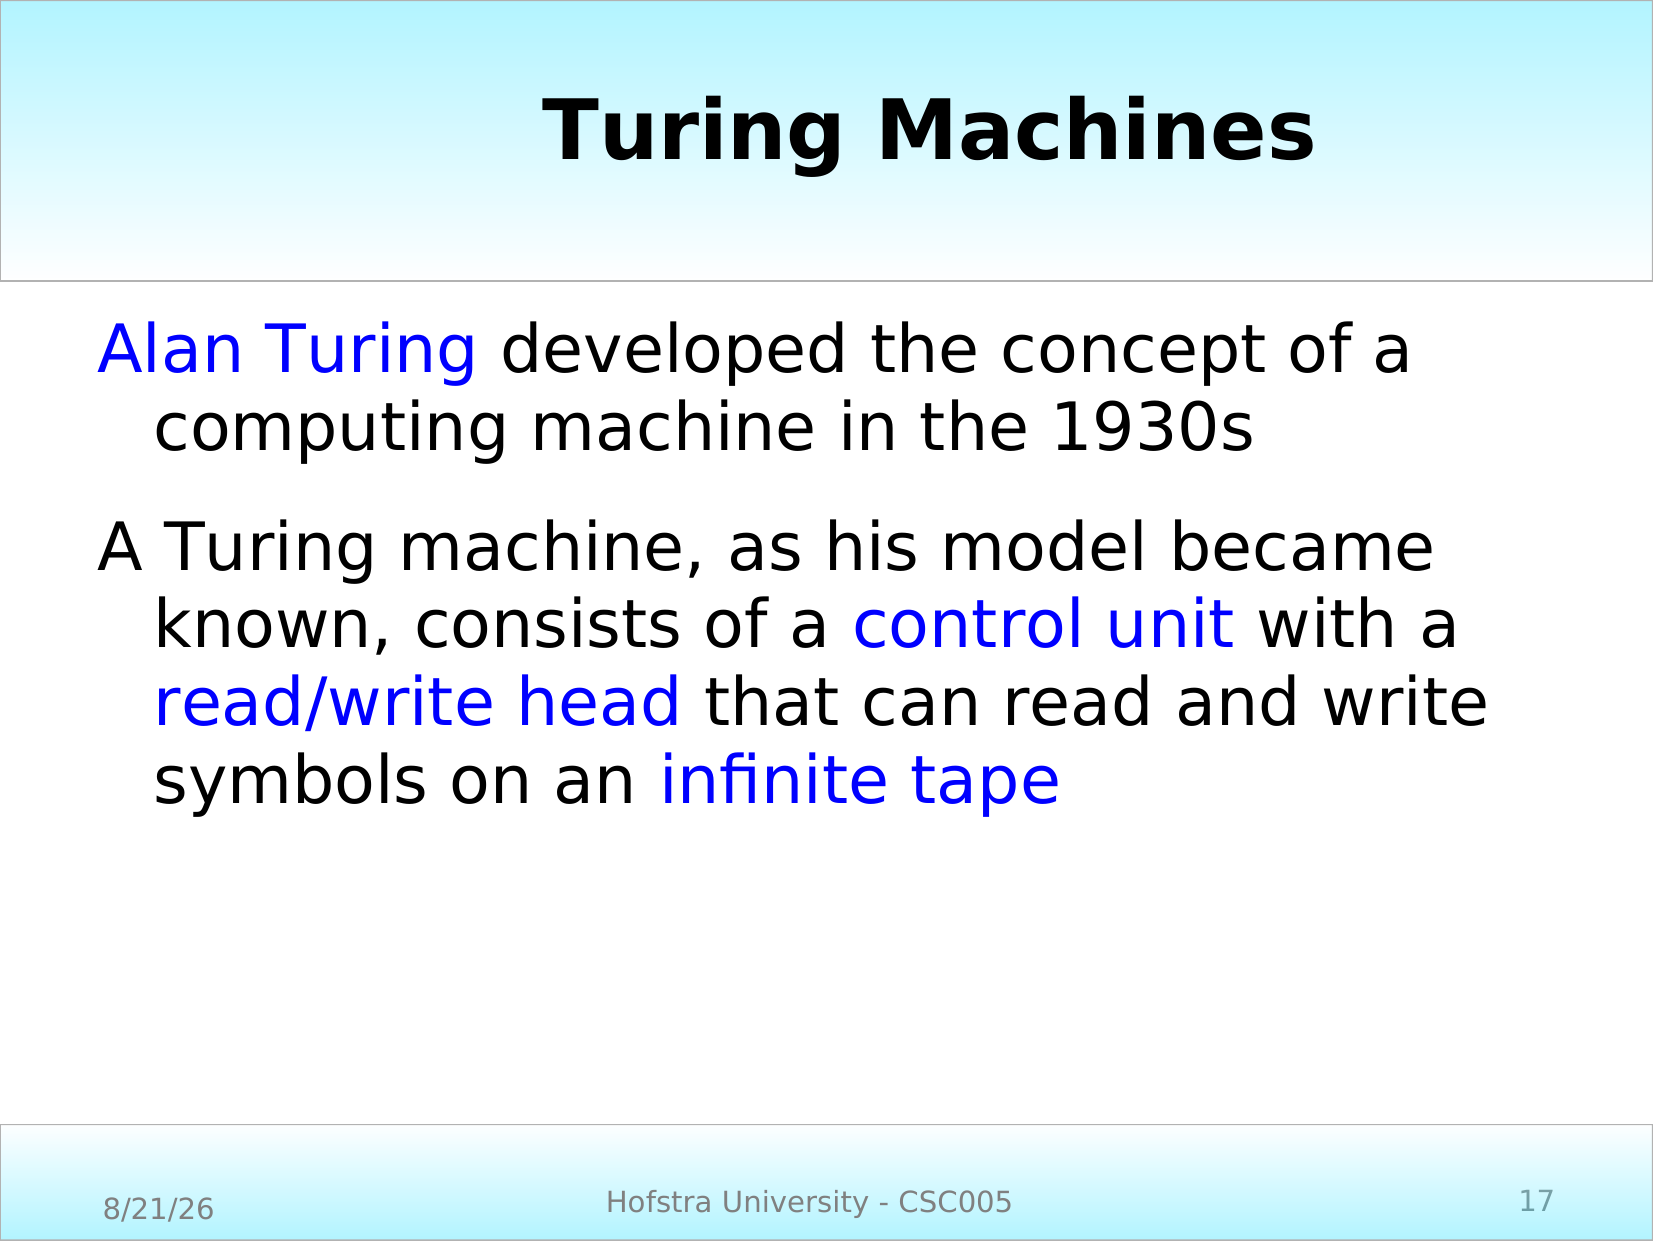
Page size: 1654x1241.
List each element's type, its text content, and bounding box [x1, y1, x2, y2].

title Turing Machines [247, 27, 1612, 235]
list Alan Turing developed the concept of a computing machine in the 1930s A Turing machine, as his model became known, consists of a control unit with a read/write head that can read and write symbols on an infinite tape [82, 303, 1571, 1131]
